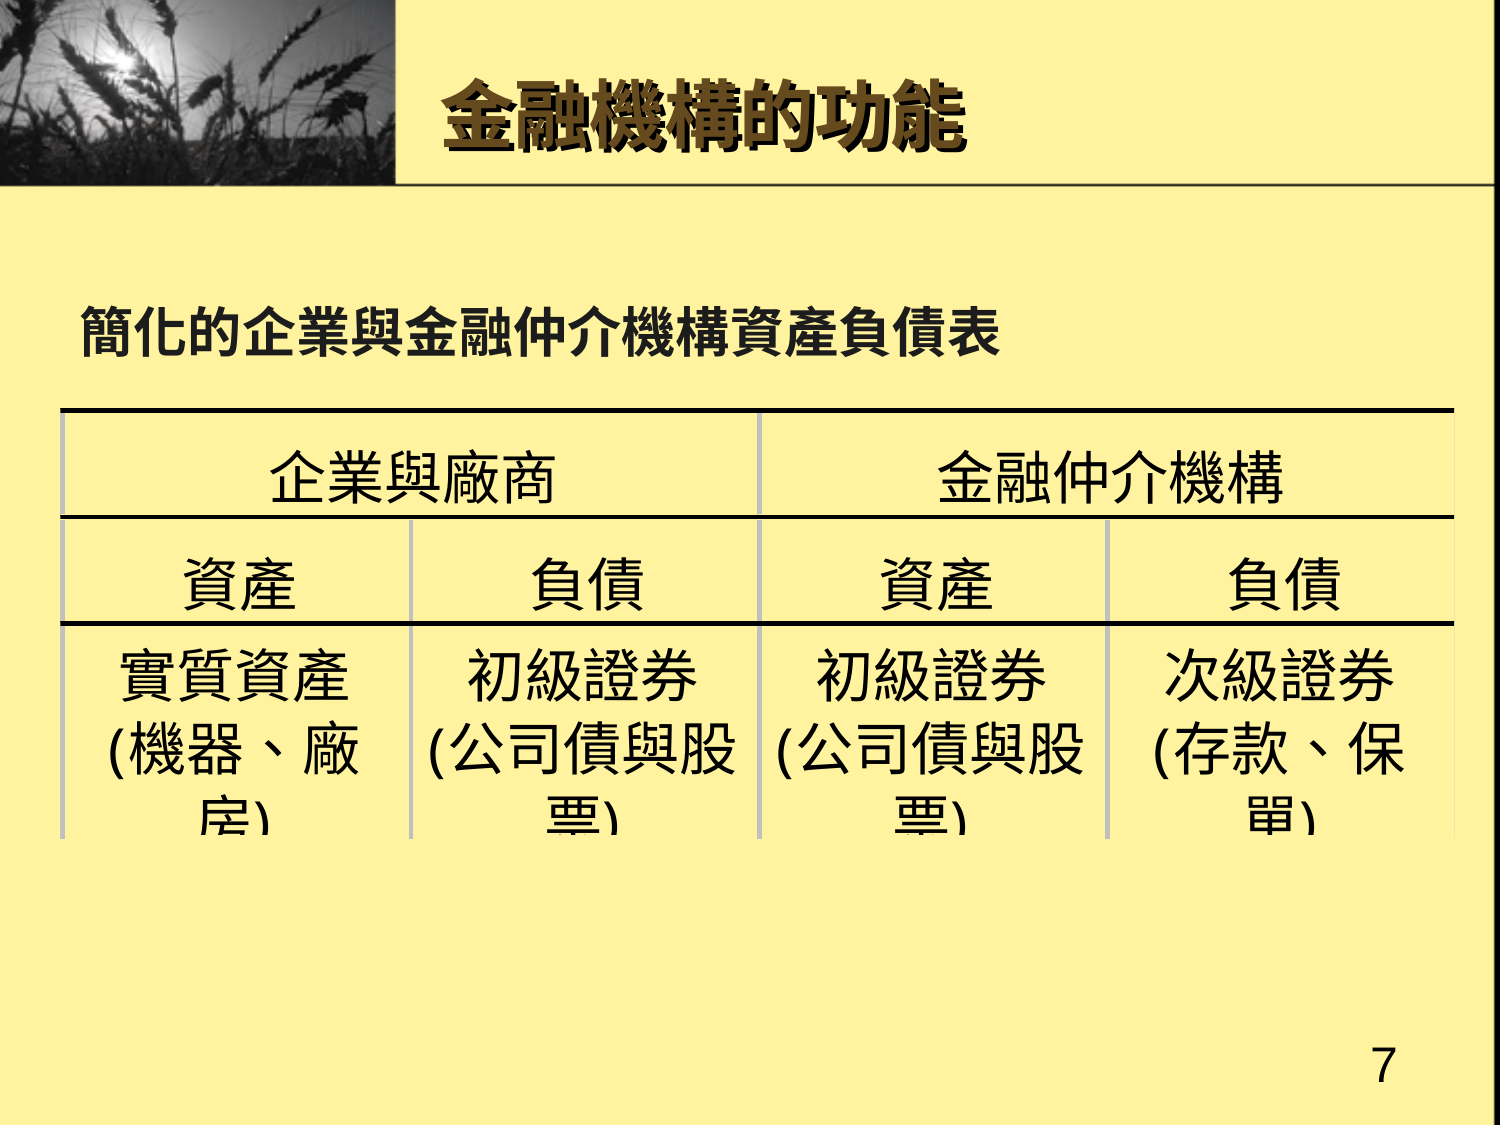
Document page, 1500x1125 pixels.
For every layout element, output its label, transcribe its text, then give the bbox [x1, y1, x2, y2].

text_box 簡化的企業與金融仲介機構資產負債表 [64, 290, 1058, 372]
chart [60, 408, 1459, 844]
title 金融機構的功能 [424, 14, 1413, 211]
picture [0, 0, 1500, 1125]
